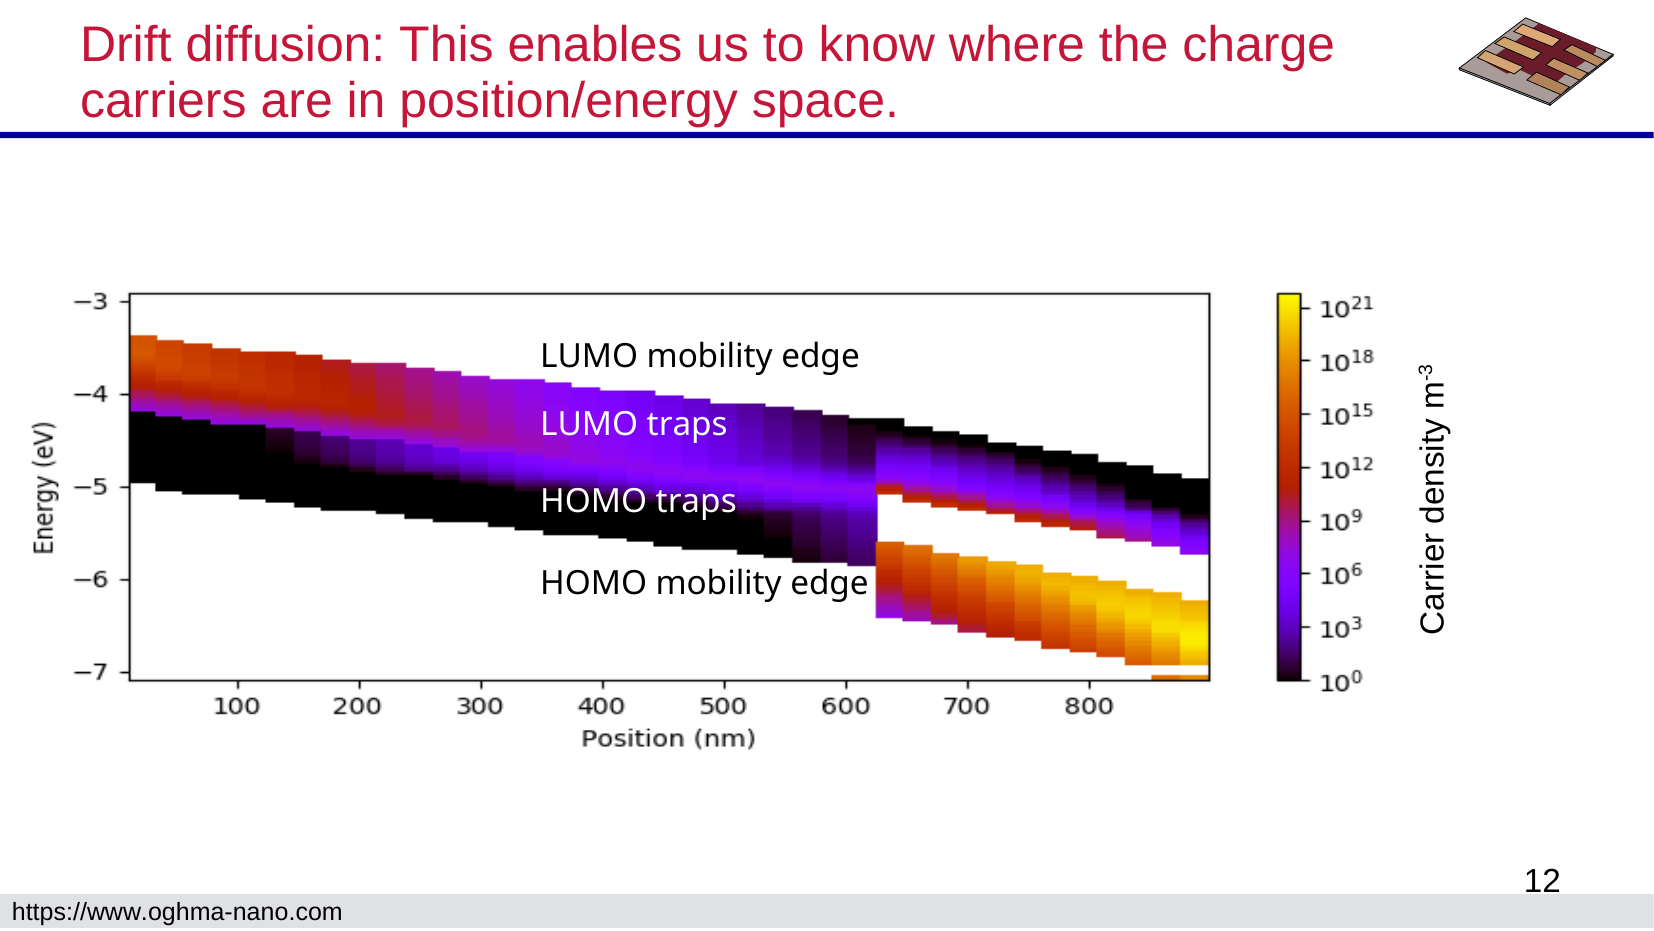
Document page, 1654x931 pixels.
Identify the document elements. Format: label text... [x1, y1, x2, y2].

text_box HOMO mobility edge [525, 554, 1171, 610]
text_box LUMO mobility edge [525, 326, 1171, 382]
text_box HOMO traps [525, 471, 1171, 527]
text_box LUMO traps [525, 394, 1171, 450]
text_box Carrier density m-3 [1402, 291, 1517, 650]
title Drift diffusion: This enables us to know where the charge carriers are in position/energy space. [65, 8, 1430, 136]
text_box <number> [1509, 852, 1654, 911]
picture [19, 279, 1400, 761]
